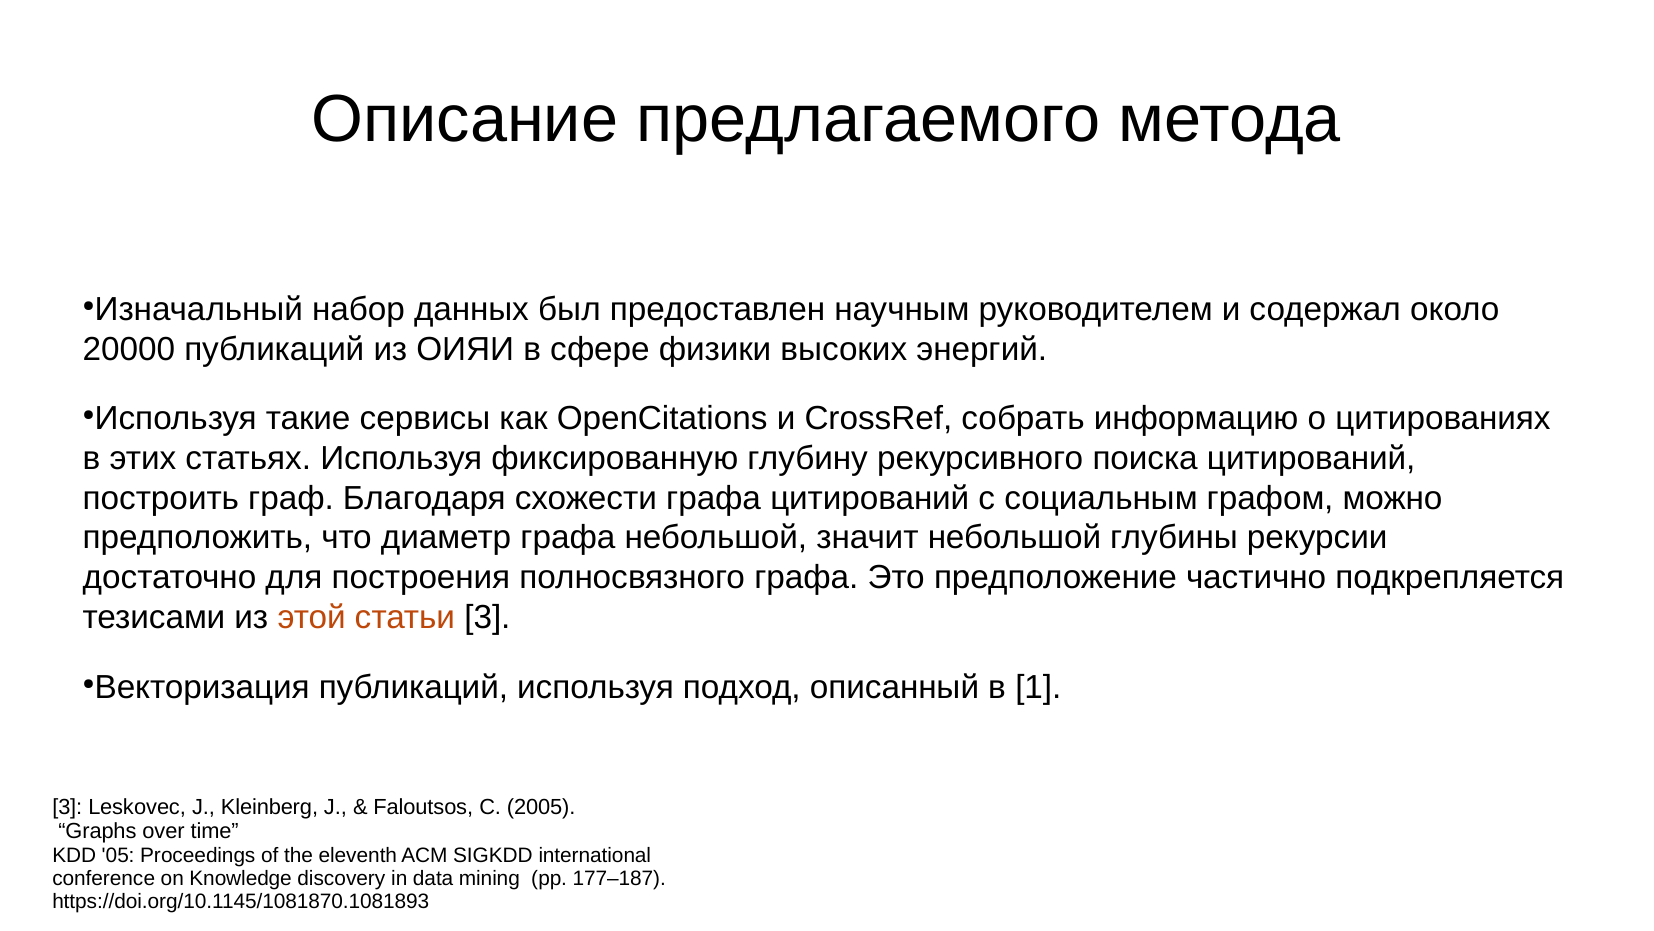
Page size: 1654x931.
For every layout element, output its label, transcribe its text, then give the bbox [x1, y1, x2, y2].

list Изначальный набор данных был предоставлен научным руководителем и содержал около 20000 публикаций из ОИЯИ в сфере физики высоких энергий. Используя такие сервисы как OpenCitations и CrossRef, собрать информацию о цитированиях в этих статьях. Используя фиксированную глубину рекурсивного поиска цитирований, построить граф. Благодаря схожести графа цитирований с социальным графом, можно предположить, что диаметр графа небольшой, значит небольшой глубины рекурсии достаточно для построения полносвязного графа. Это предположение частично подкрепляется тезисами из этой статьи [3]. Векторизация публикаций, используя подход, описанный в [1]. [82, 217, 1571, 758]
title Описание предлагаемого метода [82, 37, 1571, 193]
text_box [3]: Leskovec, J., Kleinberg, J., & Faloutsos, C. (2005). “Graphs over time” KDD '05: Proceedings of the eleventh ACM SIGKDD international conference on Knowledge discovery in data mining (pp. 177–187). https://doi.org/10.1145/1081870.1081893 [37, 787, 751, 931]
